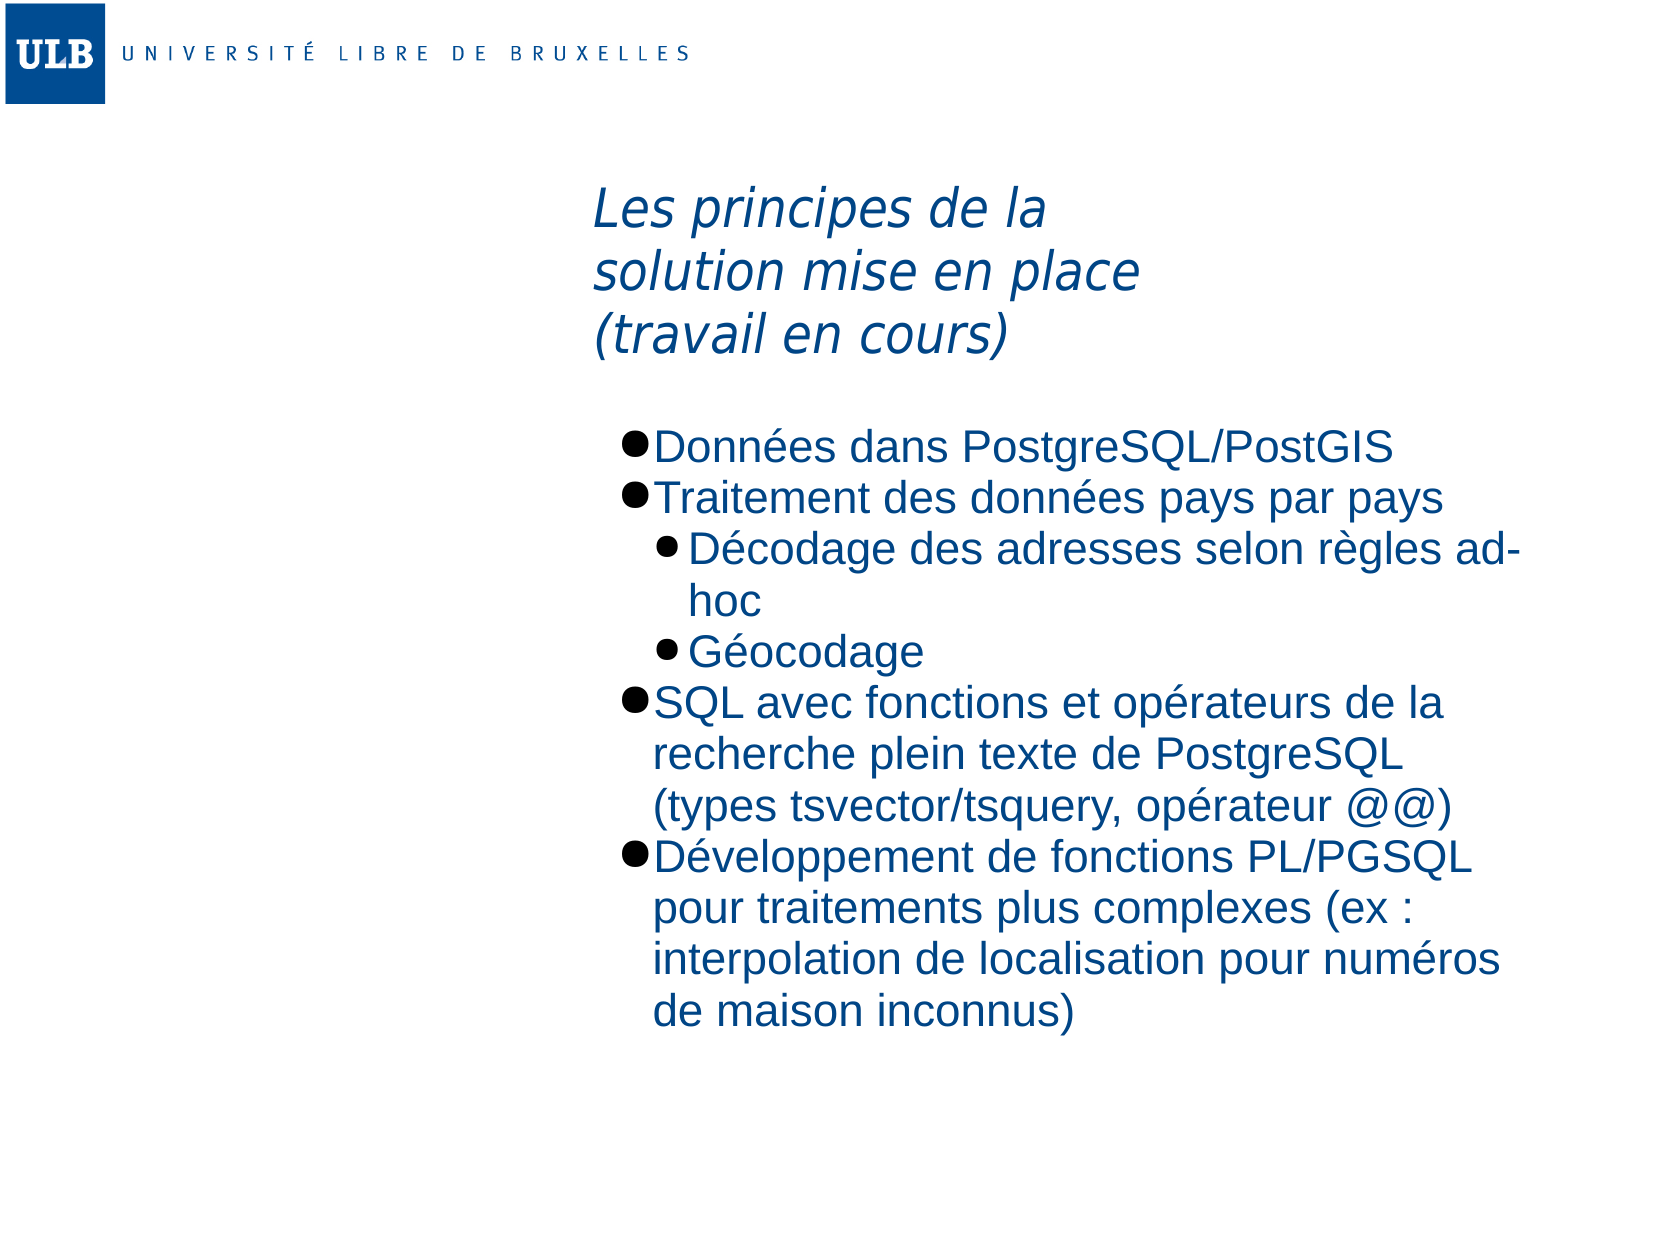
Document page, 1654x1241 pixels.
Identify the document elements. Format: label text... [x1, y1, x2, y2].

picture [0, 0, 700, 107]
text_box Données dans PostgreSQL/PostGIS Traitement des données pays par pays Décodage des adresses selon règles ad-hoc Géocodage SQL avec fonctions et opérateurs de la recherche plein texte de PostgreSQL (types tsvector/tsquery, opérateur @@) Développement de fonctions PL/PGSQL pour traitements plus complexes (ex : interpolation de localisation pour numéros de maison inconnus) [602, 413, 1548, 1044]
text_box Les principes de la solution mise en place (travail en cours) [578, 170, 1264, 375]
